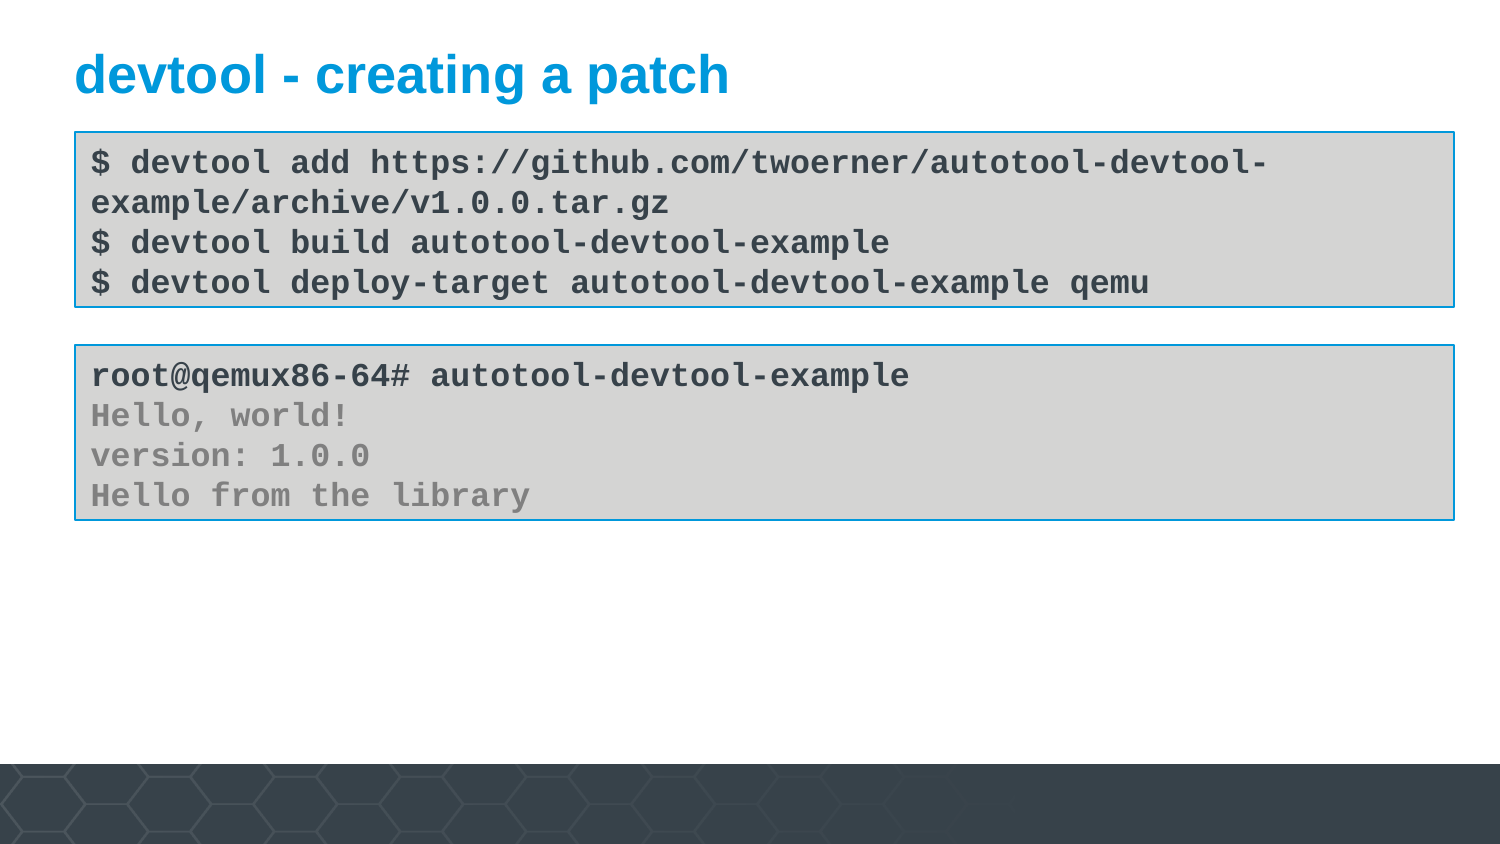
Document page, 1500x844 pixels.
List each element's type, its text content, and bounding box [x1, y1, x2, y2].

text_box devtool - creating a patch [74, 50, 1424, 132]
picture [0, 0, 1500, 844]
text_box root@qemux86-64# autotool-devtool-example Hello, world! version: 1.0.0 Hello from the library [74, 344, 1455, 520]
text_box $ devtool add https://github.com/twoerner/autotool-devtool-example/archive/v1.0.0.tar.gz $ devtool build autotool-devtool-example $ devtool deploy-target autotool-devtool-example qemu [74, 132, 1455, 308]
